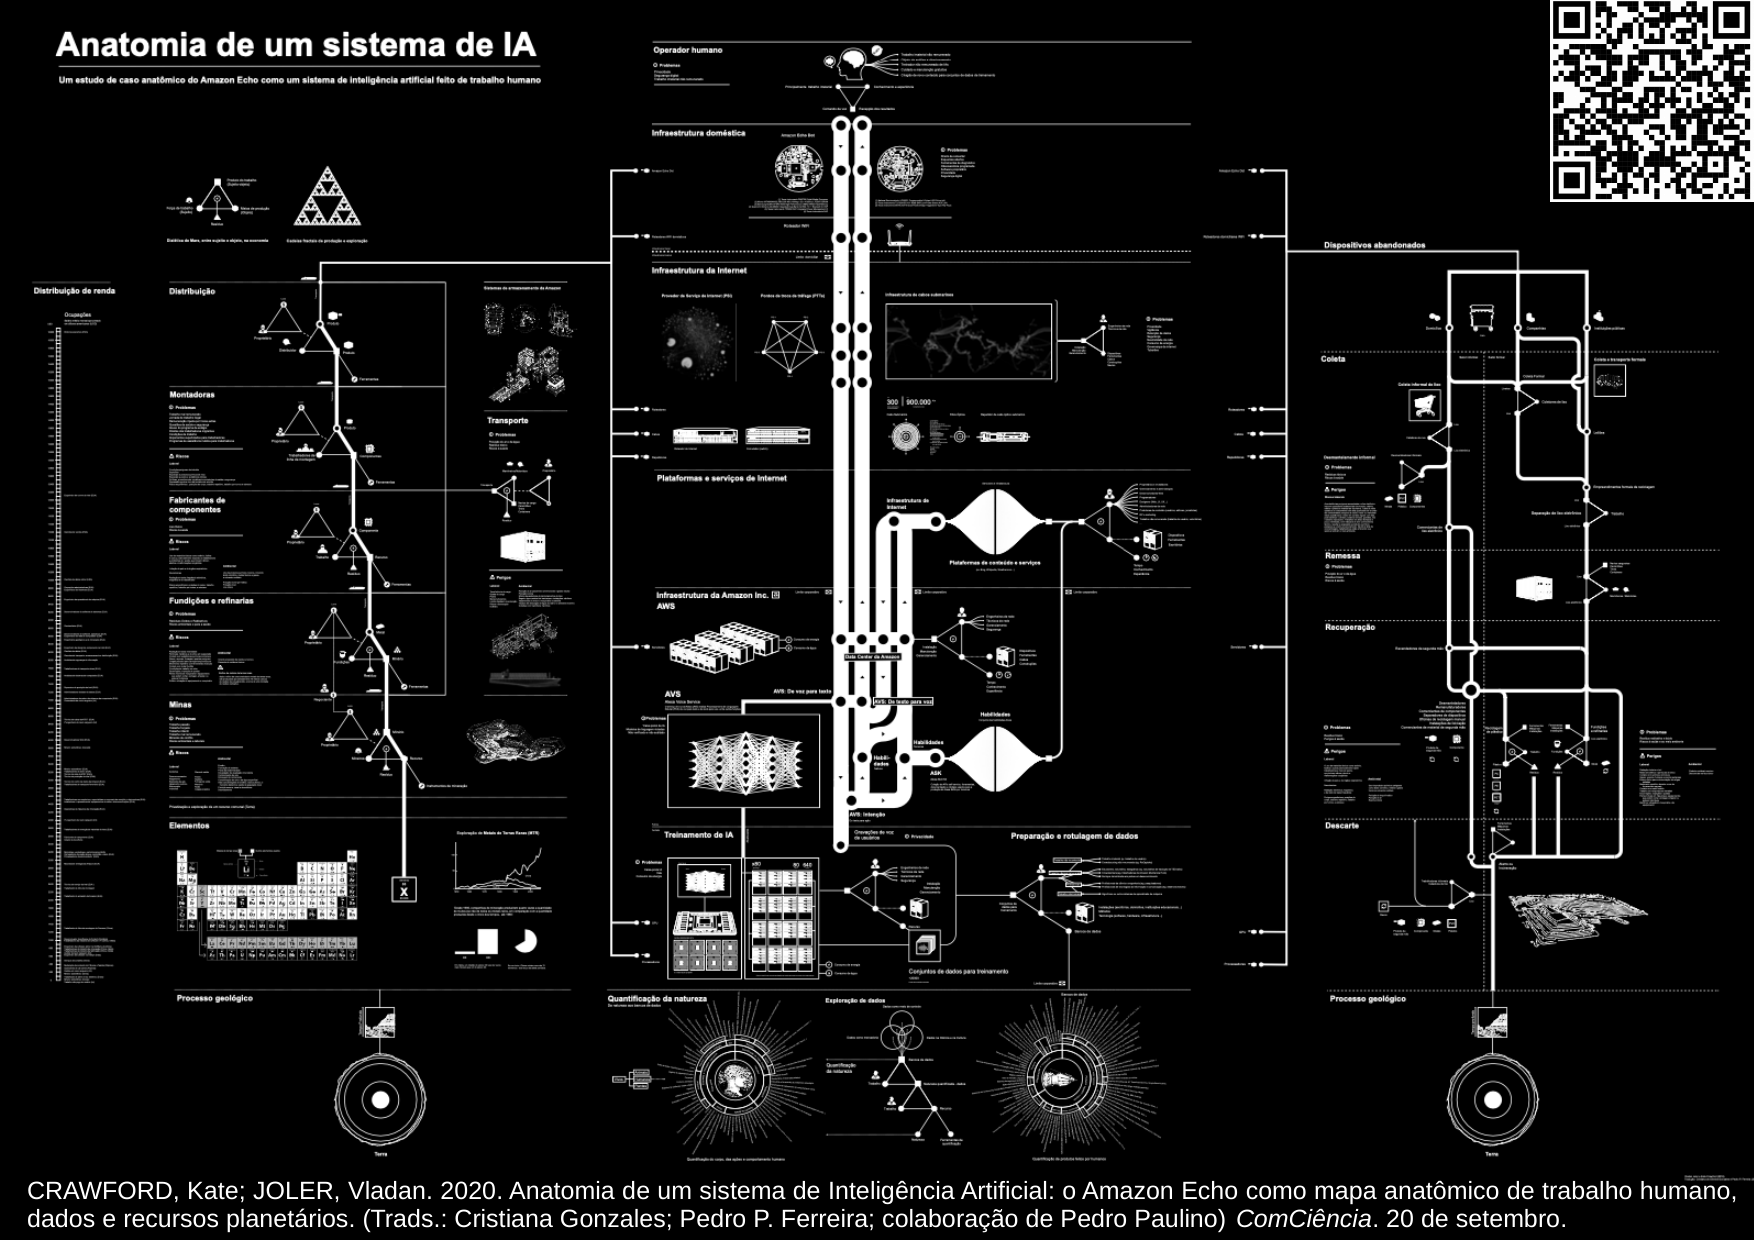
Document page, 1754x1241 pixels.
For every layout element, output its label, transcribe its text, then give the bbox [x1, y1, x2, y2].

text_box CRAWFORD, Kate; JOLER, Vladan. 2020. Anatomia de um sistema de Inteligência Artificial: o Amazon Echo como mapa anatômico de trabalho humano, dados e recursos planetários. (Trads.: Cristiana Gonzales; Pedro P. Ferreira; colaboração de Pedro Paulino) ComCiência. 20 de setembro. [12, 1169, 1754, 1241]
picture [0, 0, 1754, 1184]
